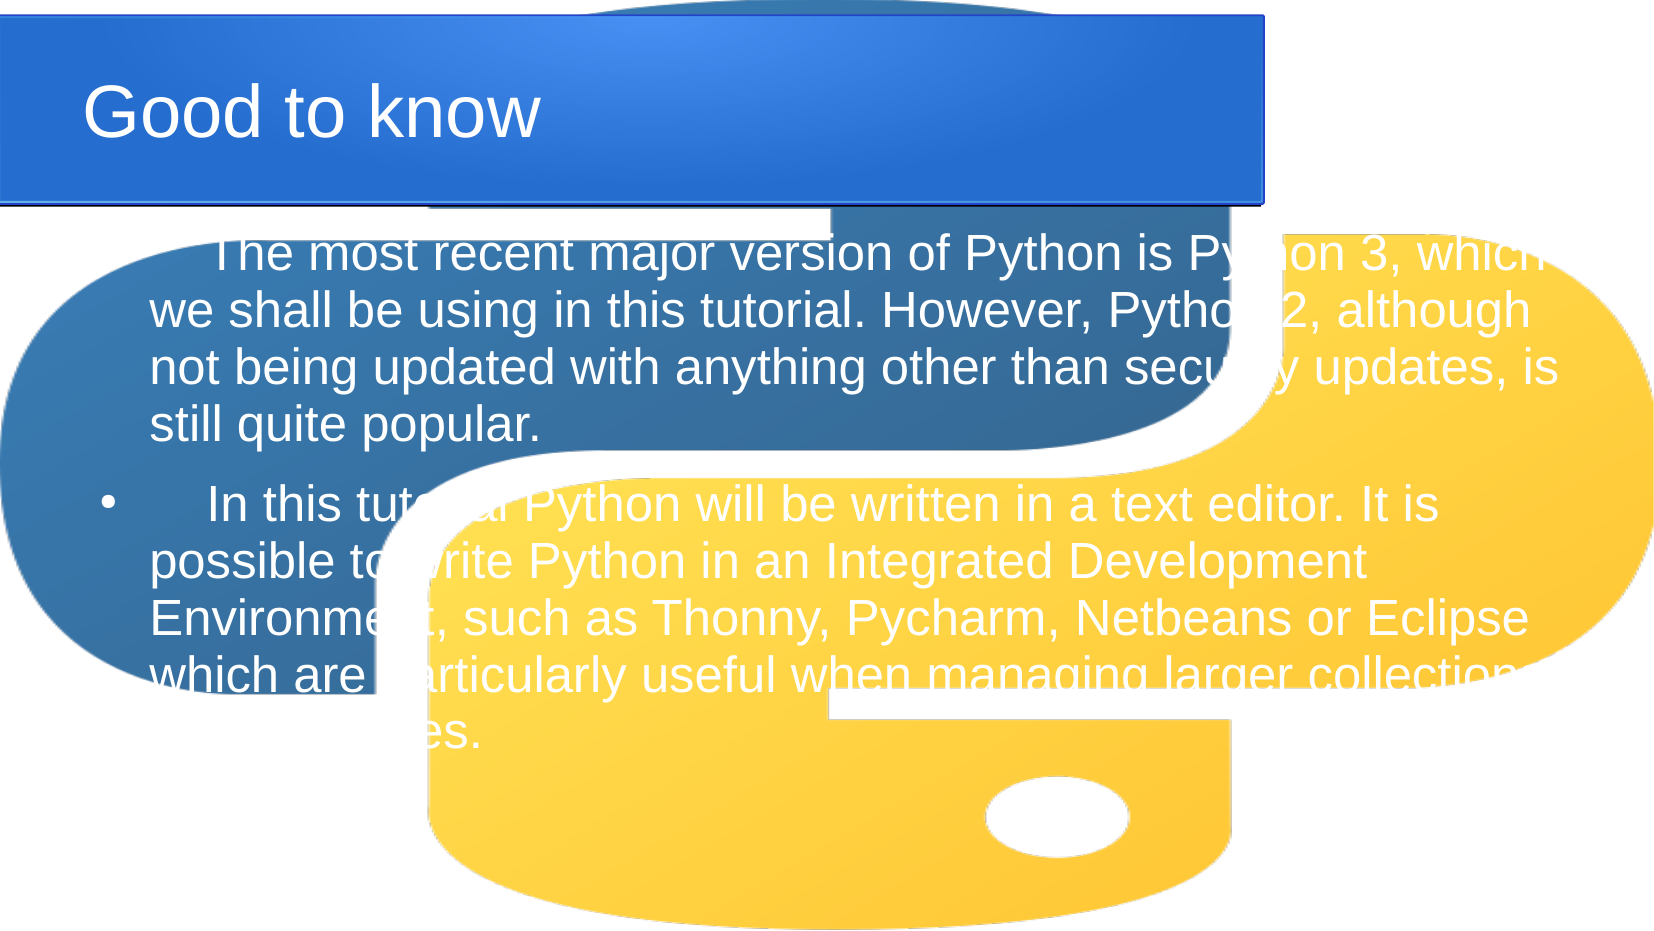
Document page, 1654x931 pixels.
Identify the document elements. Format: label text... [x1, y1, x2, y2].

picture [0, 0, 1654, 931]
title Good to know [82, 35, 1235, 189]
list The most recent major version of Python is Python 3, which we shall be using in this tutorial. However, Python 2, although not being updated with anything other than security updates, is still quite popular. In this tutorial Python will be written in a text editor. It is possible to write Python in an Integrated Development Environment, such as Thonny, Pycharm, Netbeans or Eclipse which are particularly useful when managing larger collections of Python files. [82, 224, 1571, 764]
